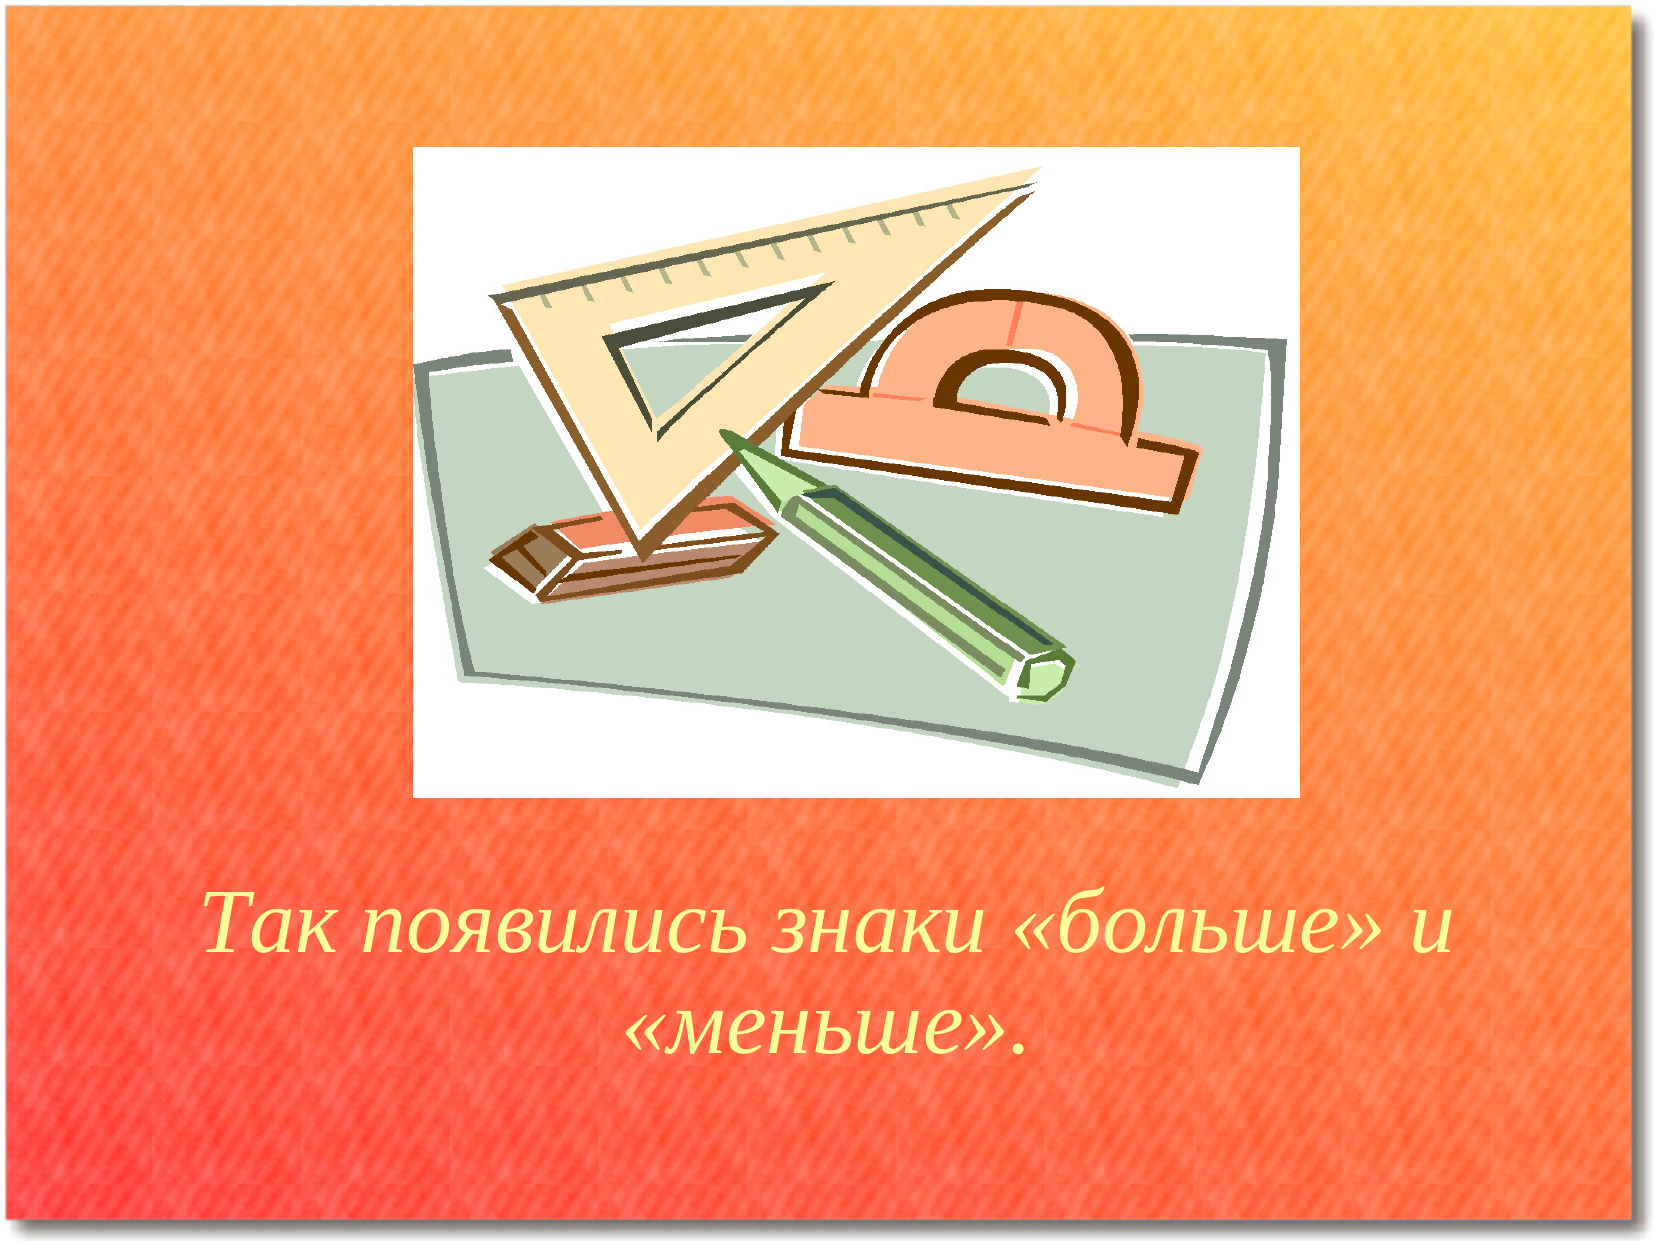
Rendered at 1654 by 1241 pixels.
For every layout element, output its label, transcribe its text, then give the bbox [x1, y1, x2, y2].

picture [0, 0, 1654, 1241]
subtitle Так появились знаки «больше» и «меньше». [119, 733, 1536, 1211]
